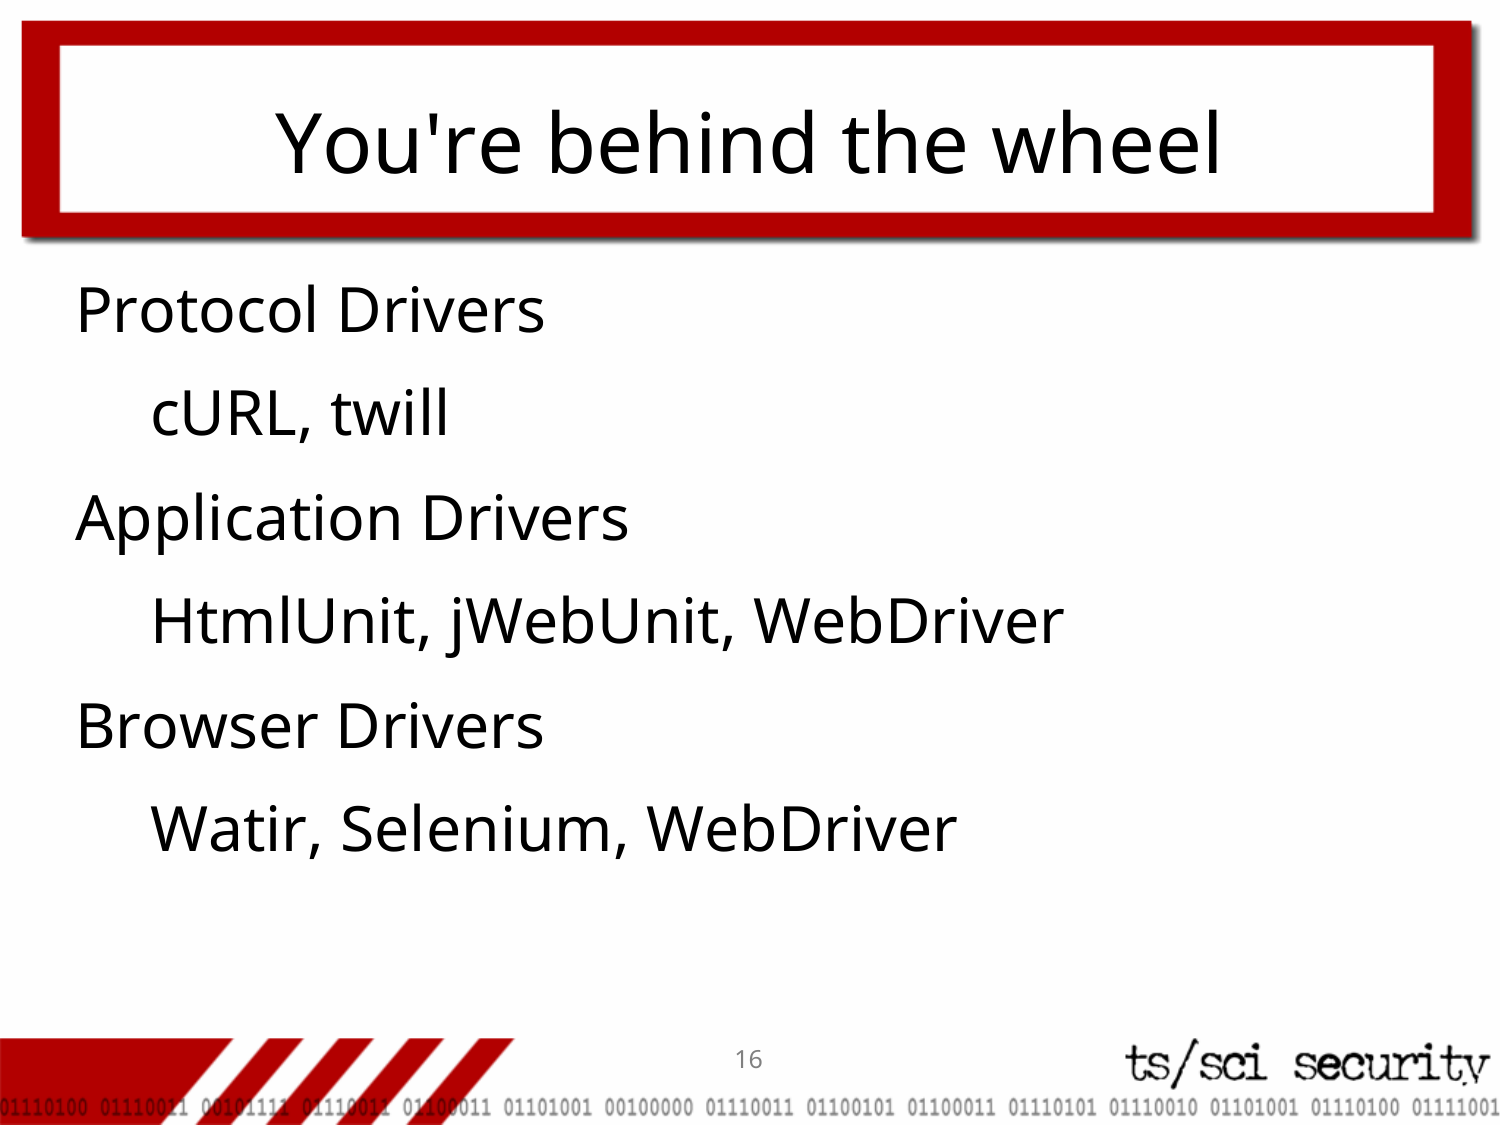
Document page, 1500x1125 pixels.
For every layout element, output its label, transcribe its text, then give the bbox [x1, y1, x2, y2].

title You're behind the wheel [75, 28, 1426, 250]
picture [0, 0, 1500, 1125]
list Protocol Drivers cURL, twill Application Drivers HtmlUnit, jWebUnit, WebDriver Browser Drivers Watir, Selenium, WebDriver [75, 262, 1426, 991]
